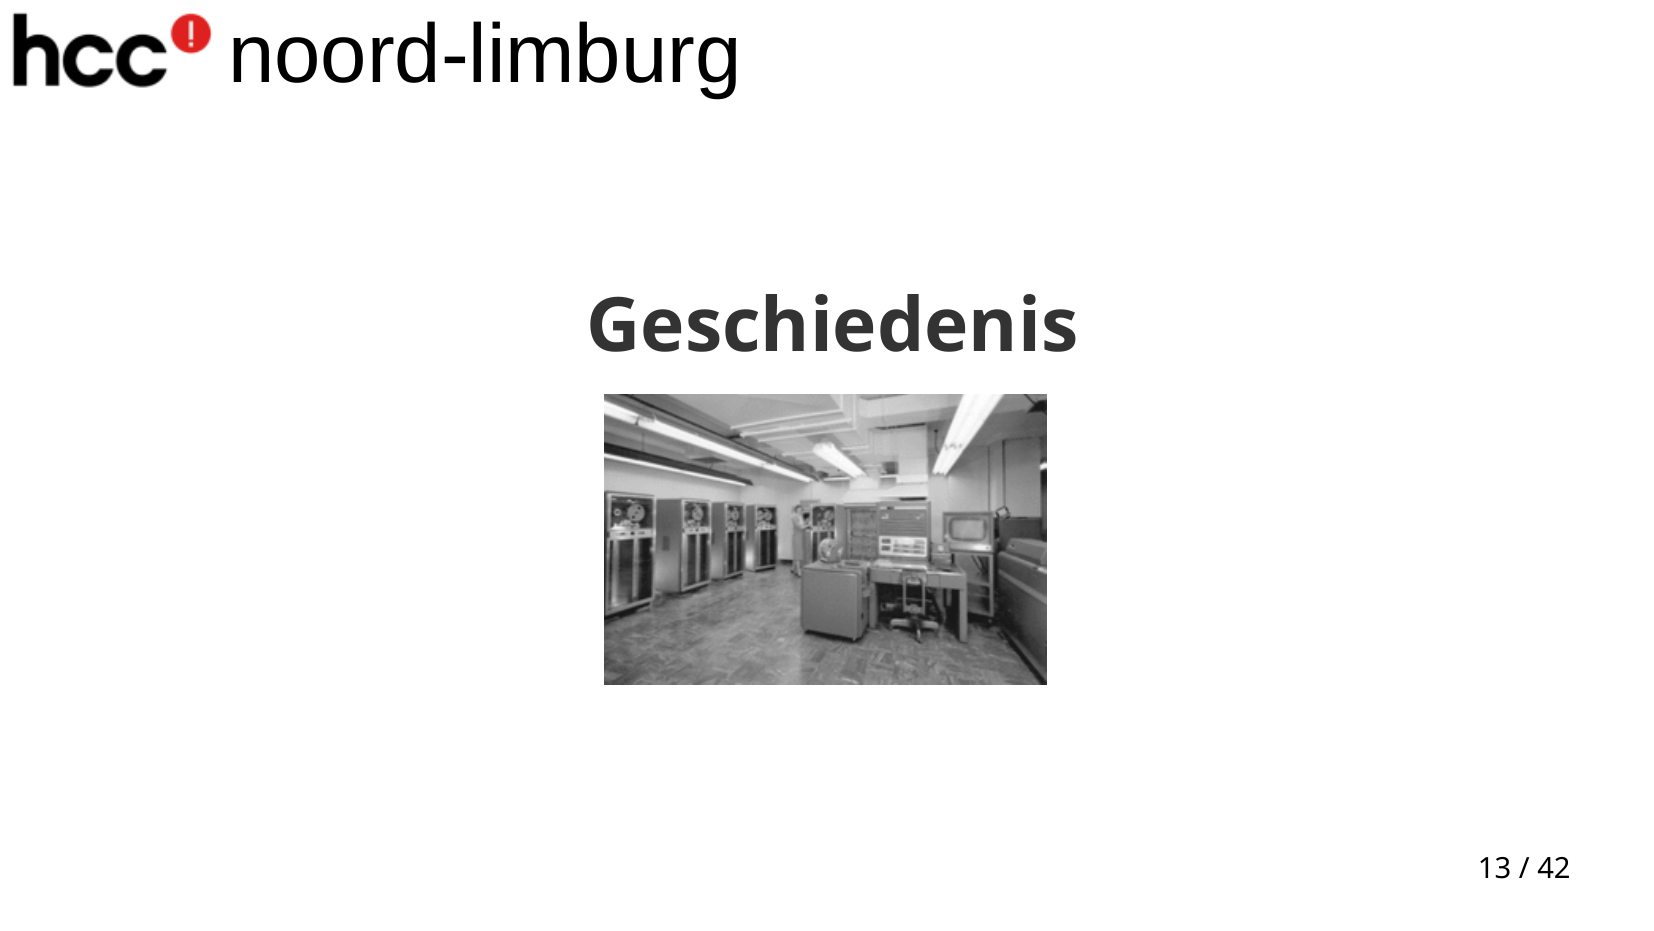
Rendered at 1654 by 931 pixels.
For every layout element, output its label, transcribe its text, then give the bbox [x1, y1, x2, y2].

picture [11, 11, 214, 91]
title Geschiedenis [129, 233, 1536, 411]
picture [604, 394, 1047, 686]
